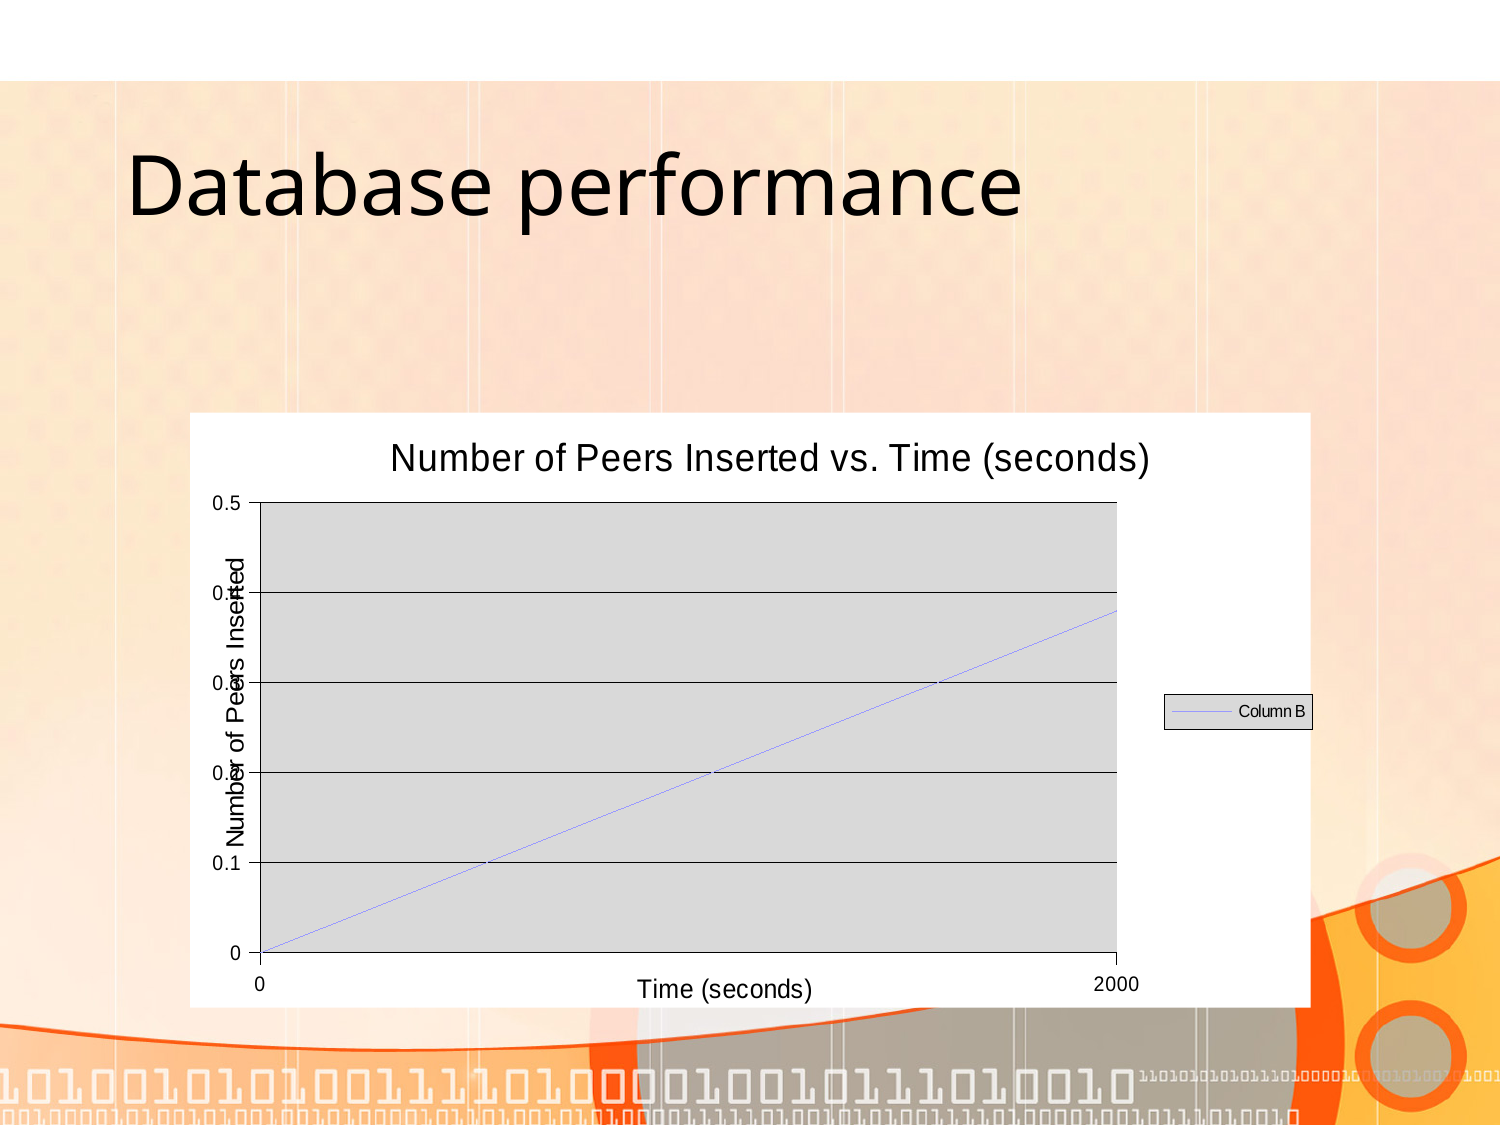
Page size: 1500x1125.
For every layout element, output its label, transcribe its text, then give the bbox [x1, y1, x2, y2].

title Database performance [125, 75, 1388, 291]
chart [190, 412, 1313, 1013]
picture [0, 0, 1500, 1125]
